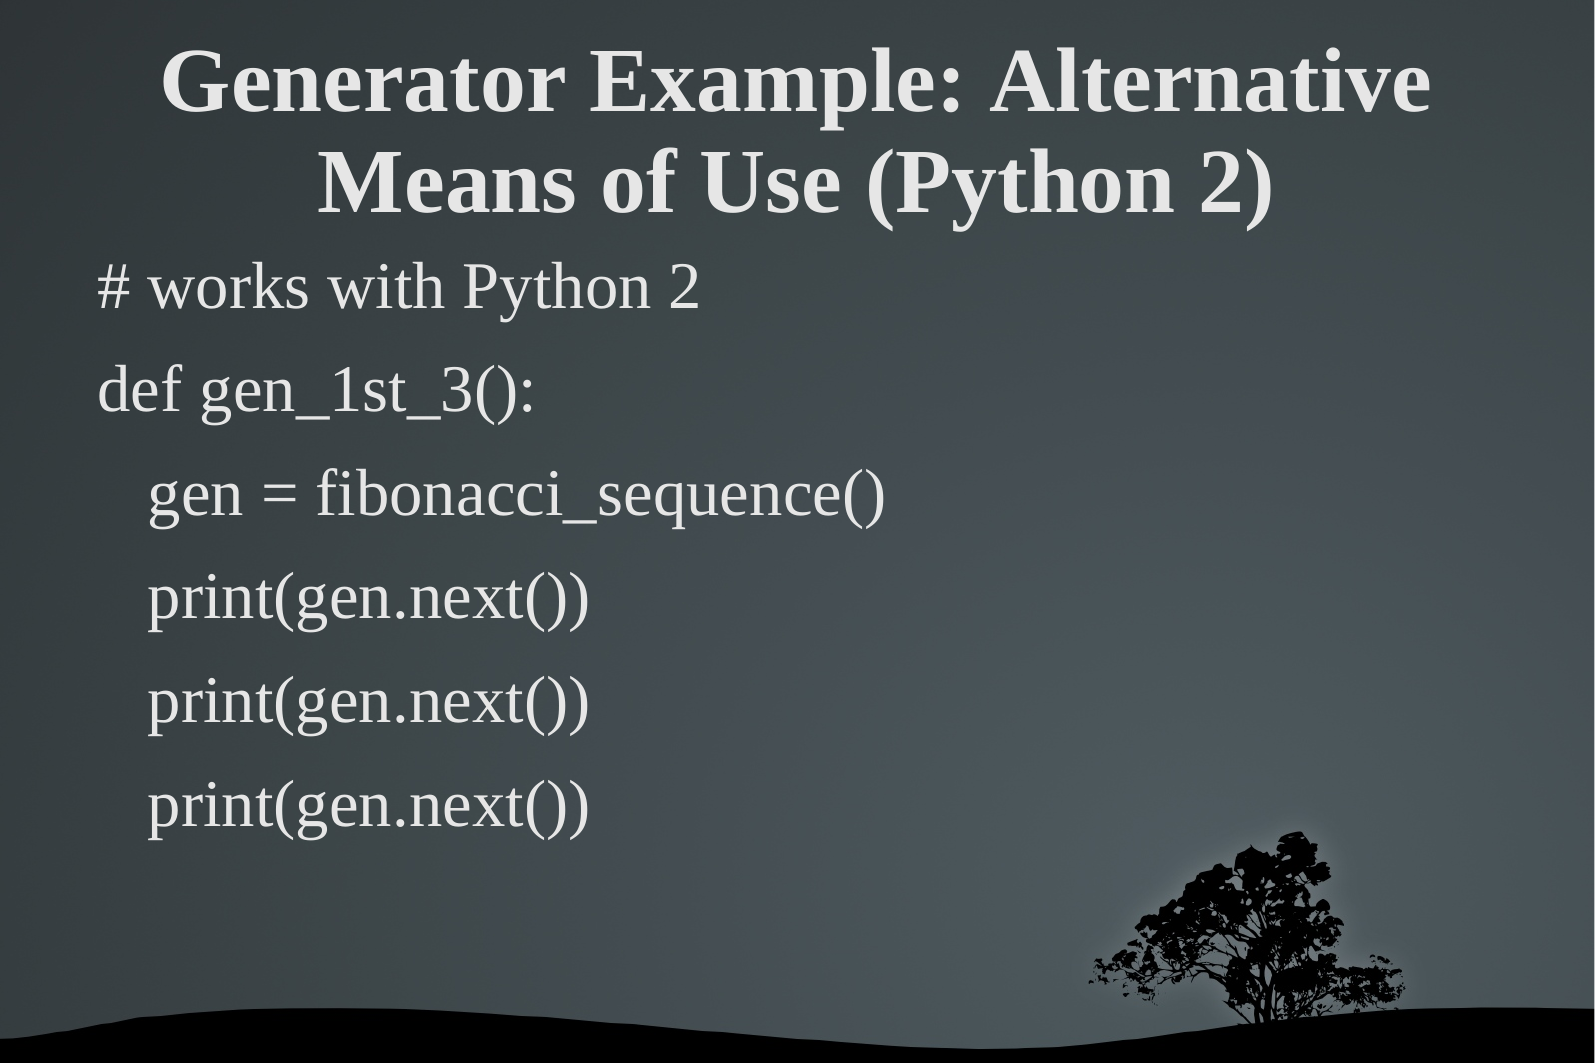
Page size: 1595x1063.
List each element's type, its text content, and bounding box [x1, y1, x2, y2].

title Generator Example: Alternative Means of Use (Python 2) [79, 11, 1515, 248]
list # works with Python 2 def gen_1st_3(): gen = fibonacci_sequence() print(gen.next()) print(gen.next()) print(gen.next()) [79, 248, 1515, 936]
picture [0, 0, 1595, 1063]
